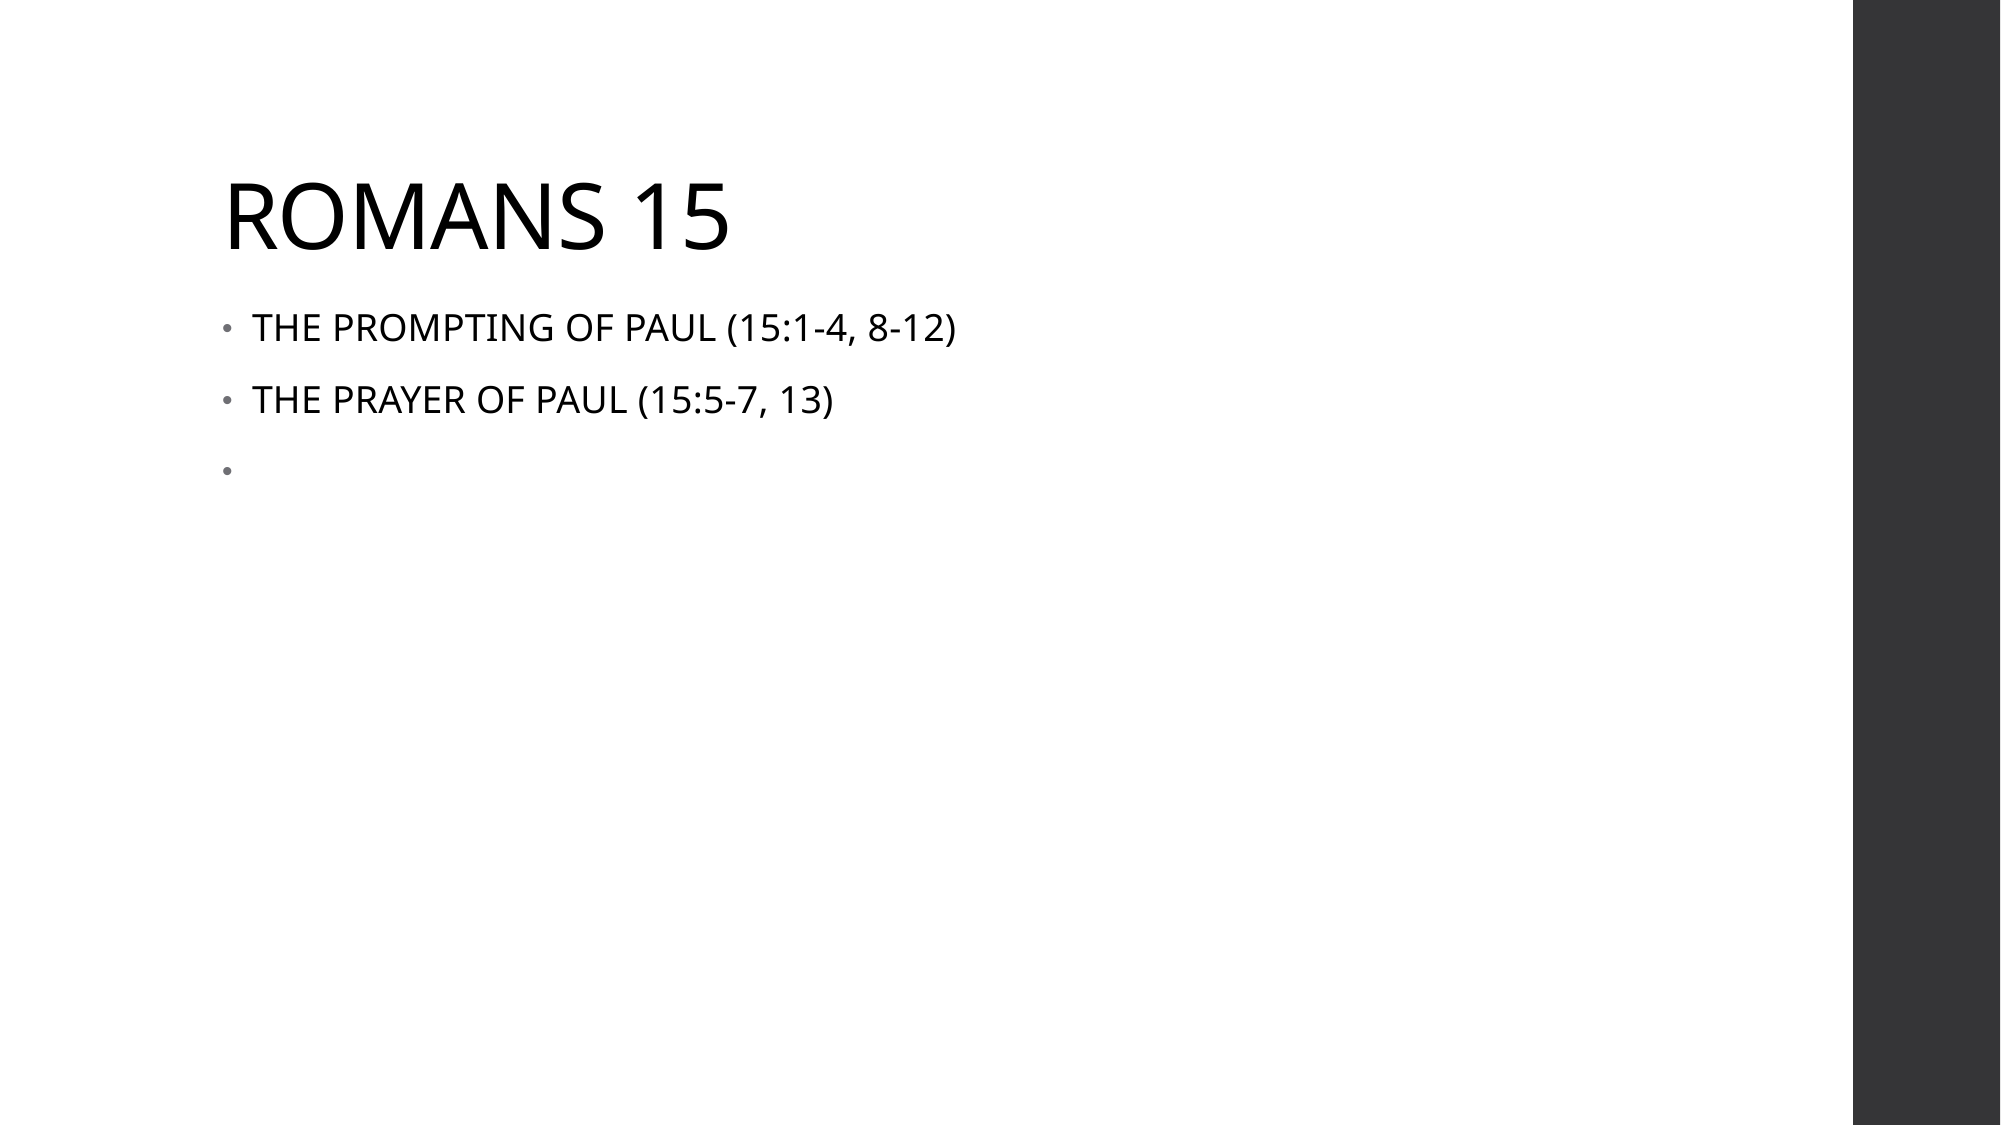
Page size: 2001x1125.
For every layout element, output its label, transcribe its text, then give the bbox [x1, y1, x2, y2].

title ROMANS 15 [206, 60, 1797, 278]
list THE PROMPTING OF PAUL (15:1-4, 8-12) THE PRAYER OF PAUL (15:5-7, 13) [206, 299, 1617, 1014]
